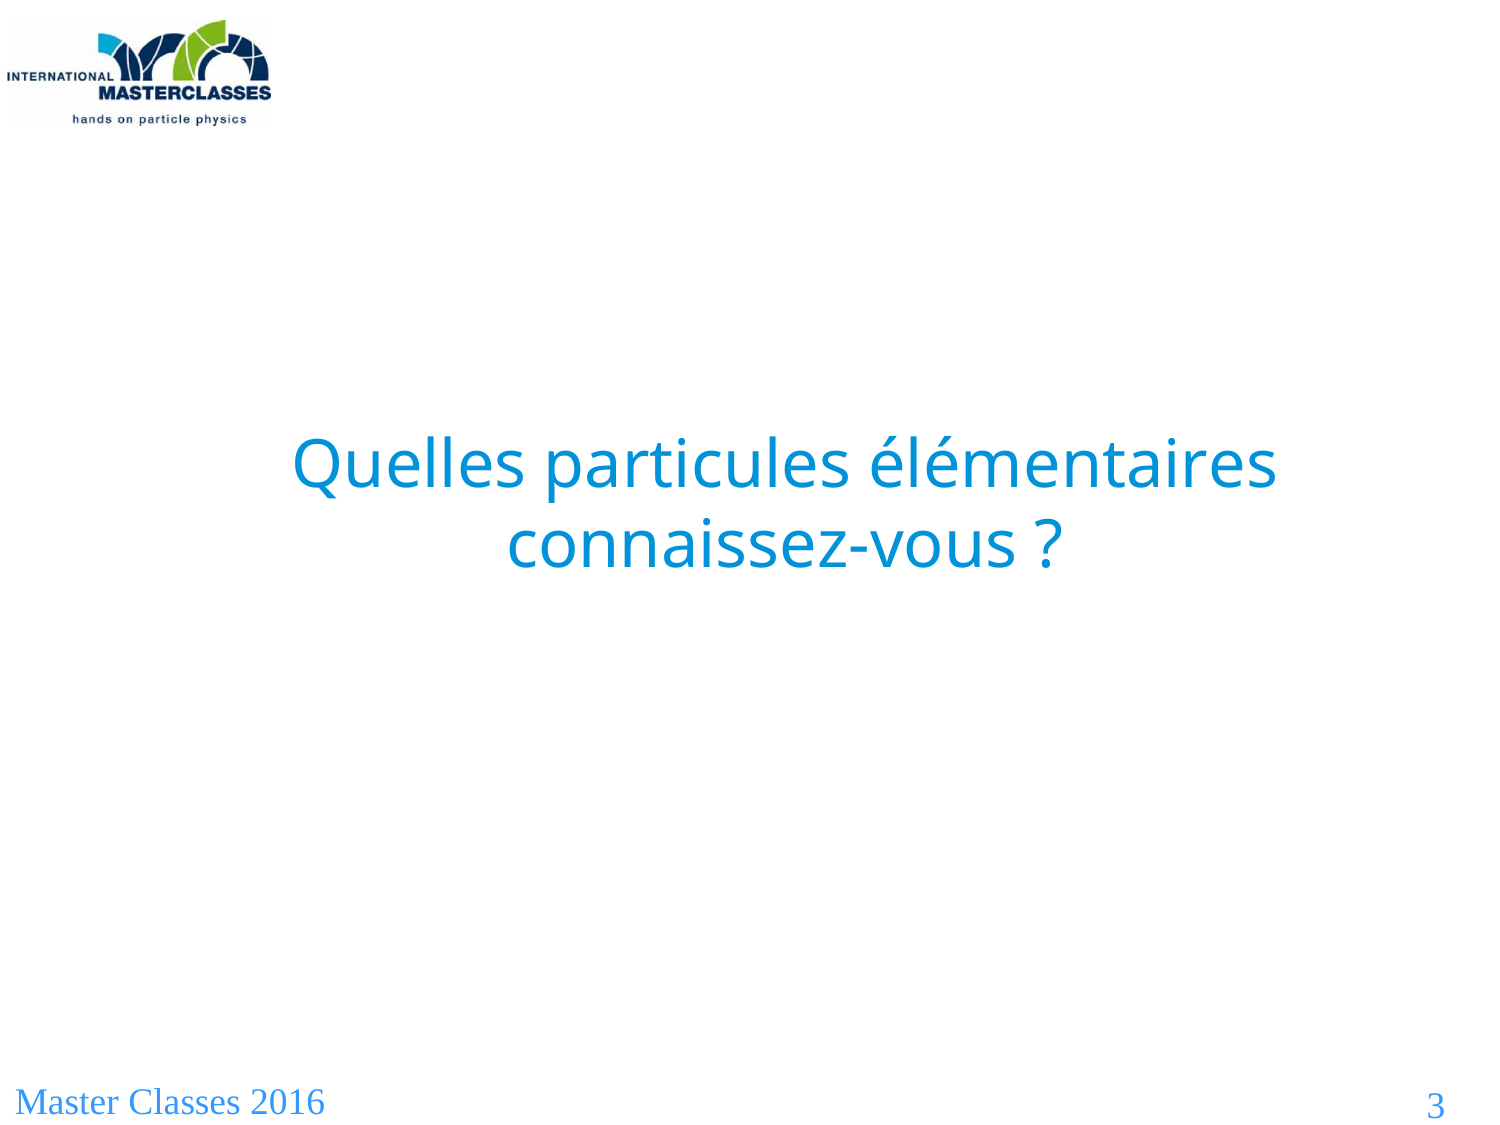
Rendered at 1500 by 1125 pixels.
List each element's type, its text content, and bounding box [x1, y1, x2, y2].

text_box Quelles particules élémentaires connaissez-vous ? [188, 94, 1383, 1005]
picture [2, 10, 280, 130]
